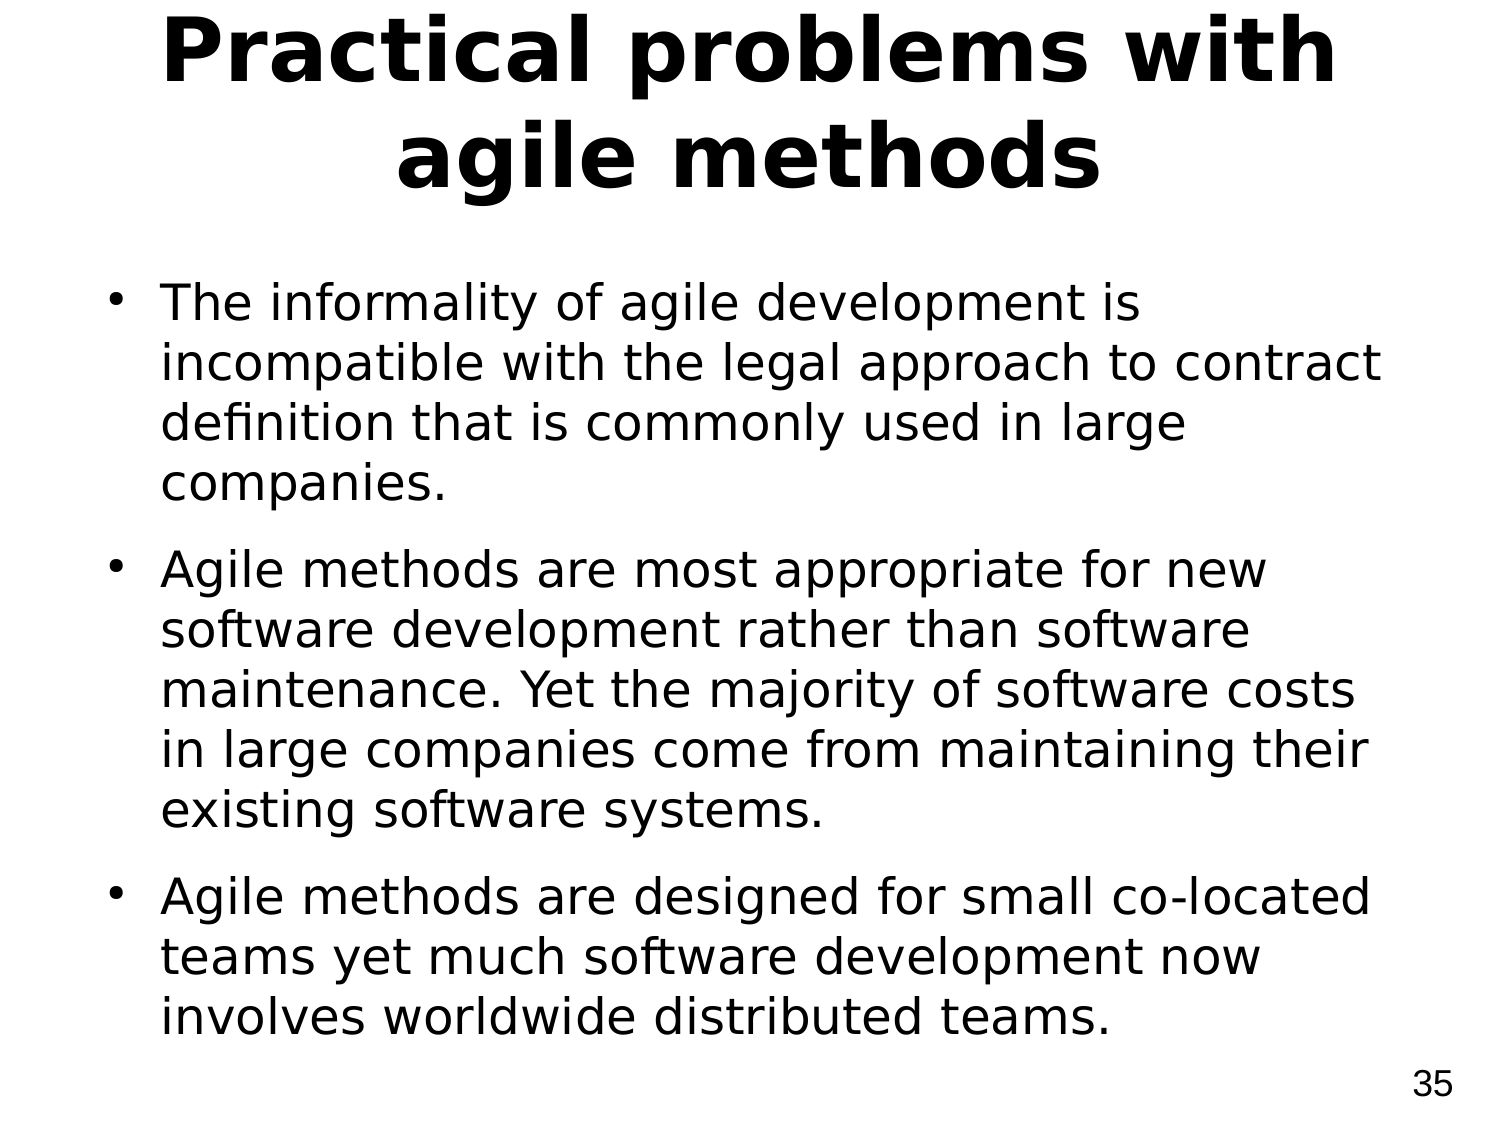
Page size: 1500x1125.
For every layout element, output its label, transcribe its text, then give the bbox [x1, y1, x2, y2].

list The informality of agile development is incompatible with the legal approach to contract definition that is commonly used in large companies. Agile methods are most appropriate for new software development rather than software maintenance. Yet the majority of software costs in large companies come from maintaining their existing software systems. Agile methods are designed for small co-located teams yet much software development now involves worldwide distributed teams. [75, 263, 1425, 1063]
title Practical problems with agile methods [75, 33, 1425, 166]
